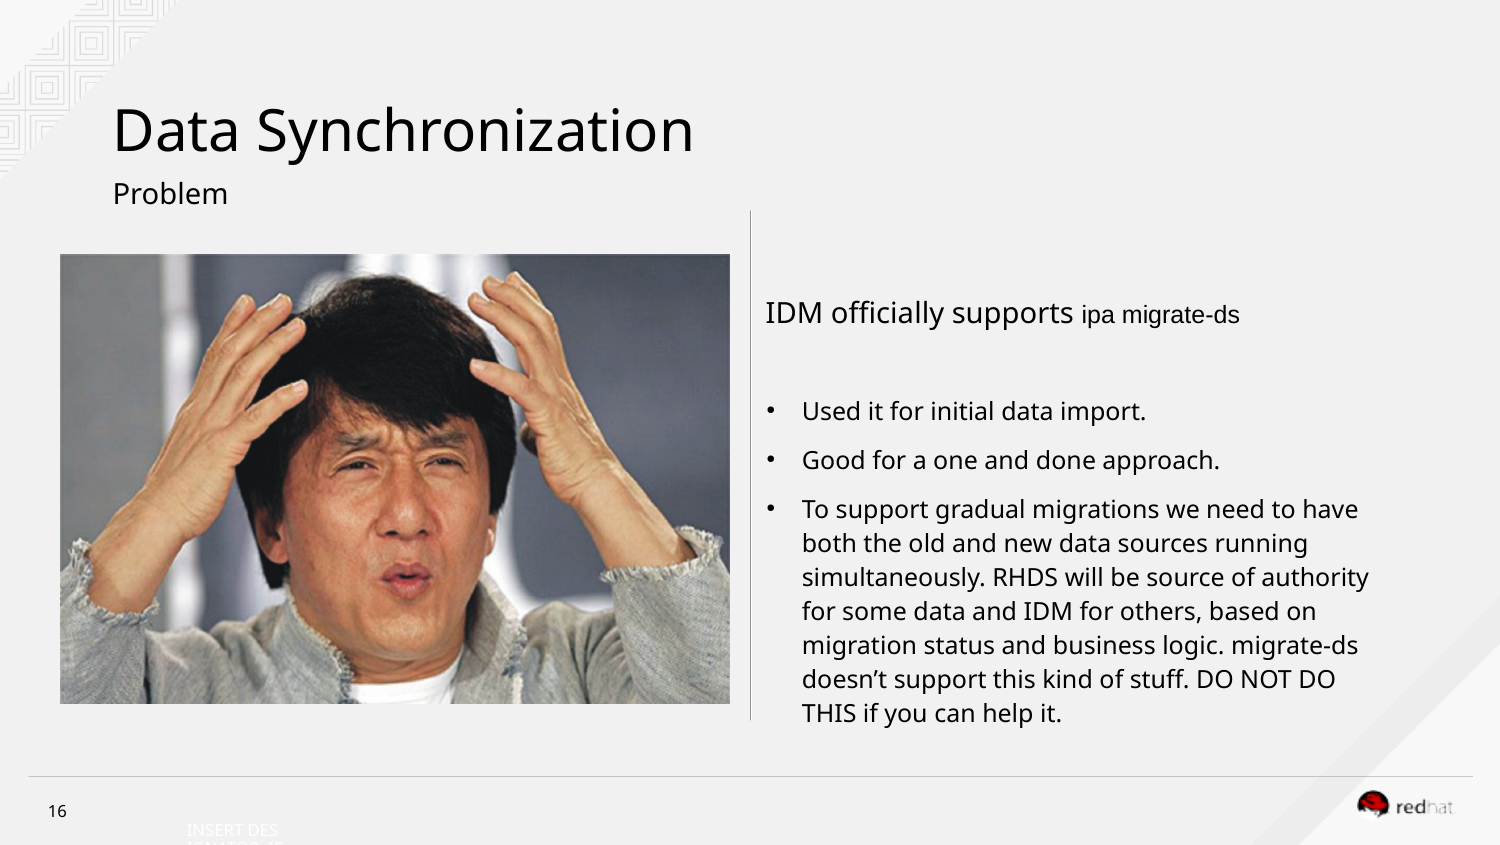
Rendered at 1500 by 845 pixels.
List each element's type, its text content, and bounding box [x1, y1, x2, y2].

title Data Synchronization [112, 0, 1388, 169]
text_box Problem [112, 173, 1388, 259]
text_box Used it for initial data import. Good for a one and done approach. To support gradual migrations we need to have both the old and new data sources running simultaneously. RHDS will be source of authority for some data and IDM for others, based on migration status and business logic. migrate-ds doesn’t support this kind of stuff. DO NOT DO THIS if you can help it. [766, 394, 1389, 711]
picture [0, 0, 1500, 845]
text_box IDM officially supports ipa migrate-ds [765, 292, 1388, 372]
